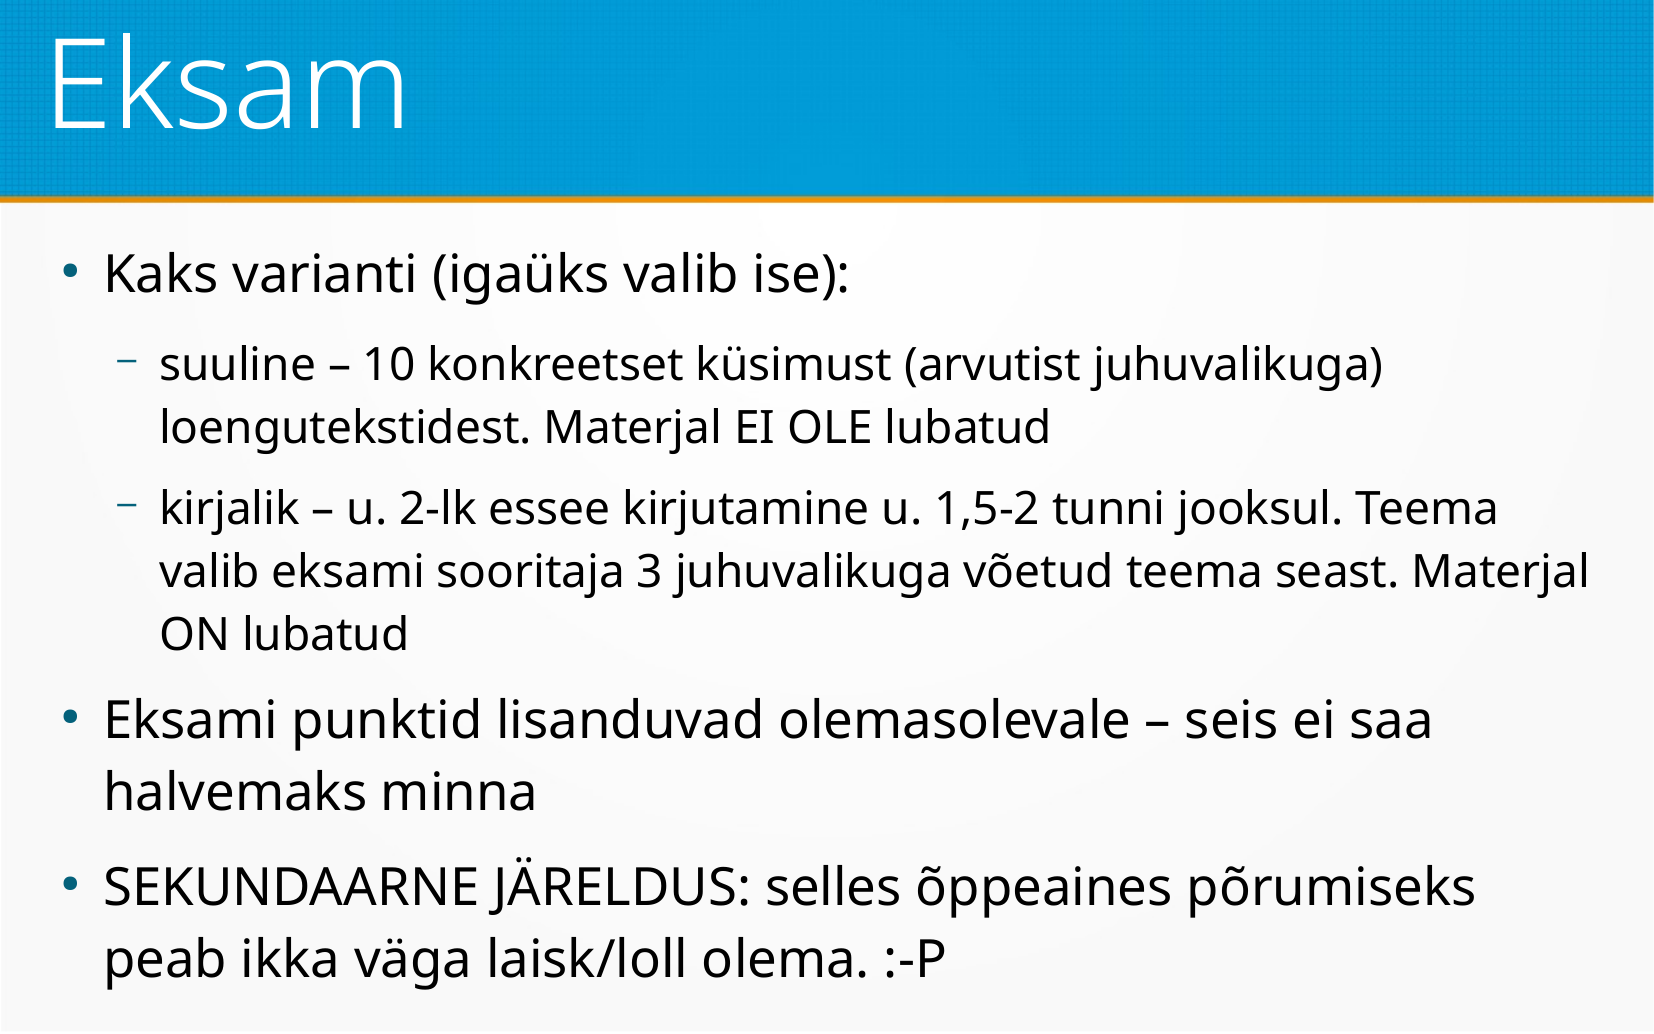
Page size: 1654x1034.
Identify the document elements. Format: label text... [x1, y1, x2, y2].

picture [0, 195, 1654, 1034]
title Eksam [43, 0, 1619, 166]
list Kaks varianti (igaüks valib ise): suuline – 10 konkreetset küsimust (arvutist juhuvalikuga) loengutekstidest. Materjal EI OLE lubatud kirjalik – u. 2-lk essee kirjutamine u. 1,5-2 tunni jooksul. Teema valib eksami sooritaja 3 juhuvalikuga võetud teema seast. Materjal ON lubatud Eksami punktid lisanduvad olemasolevale – seis ei saa halvemaks minna SEKUNDAARNE JÄRELDUS: selles õppeaines põrumiseks peab ikka väga laisk/loll olema. :-P [47, 236, 1607, 1002]
